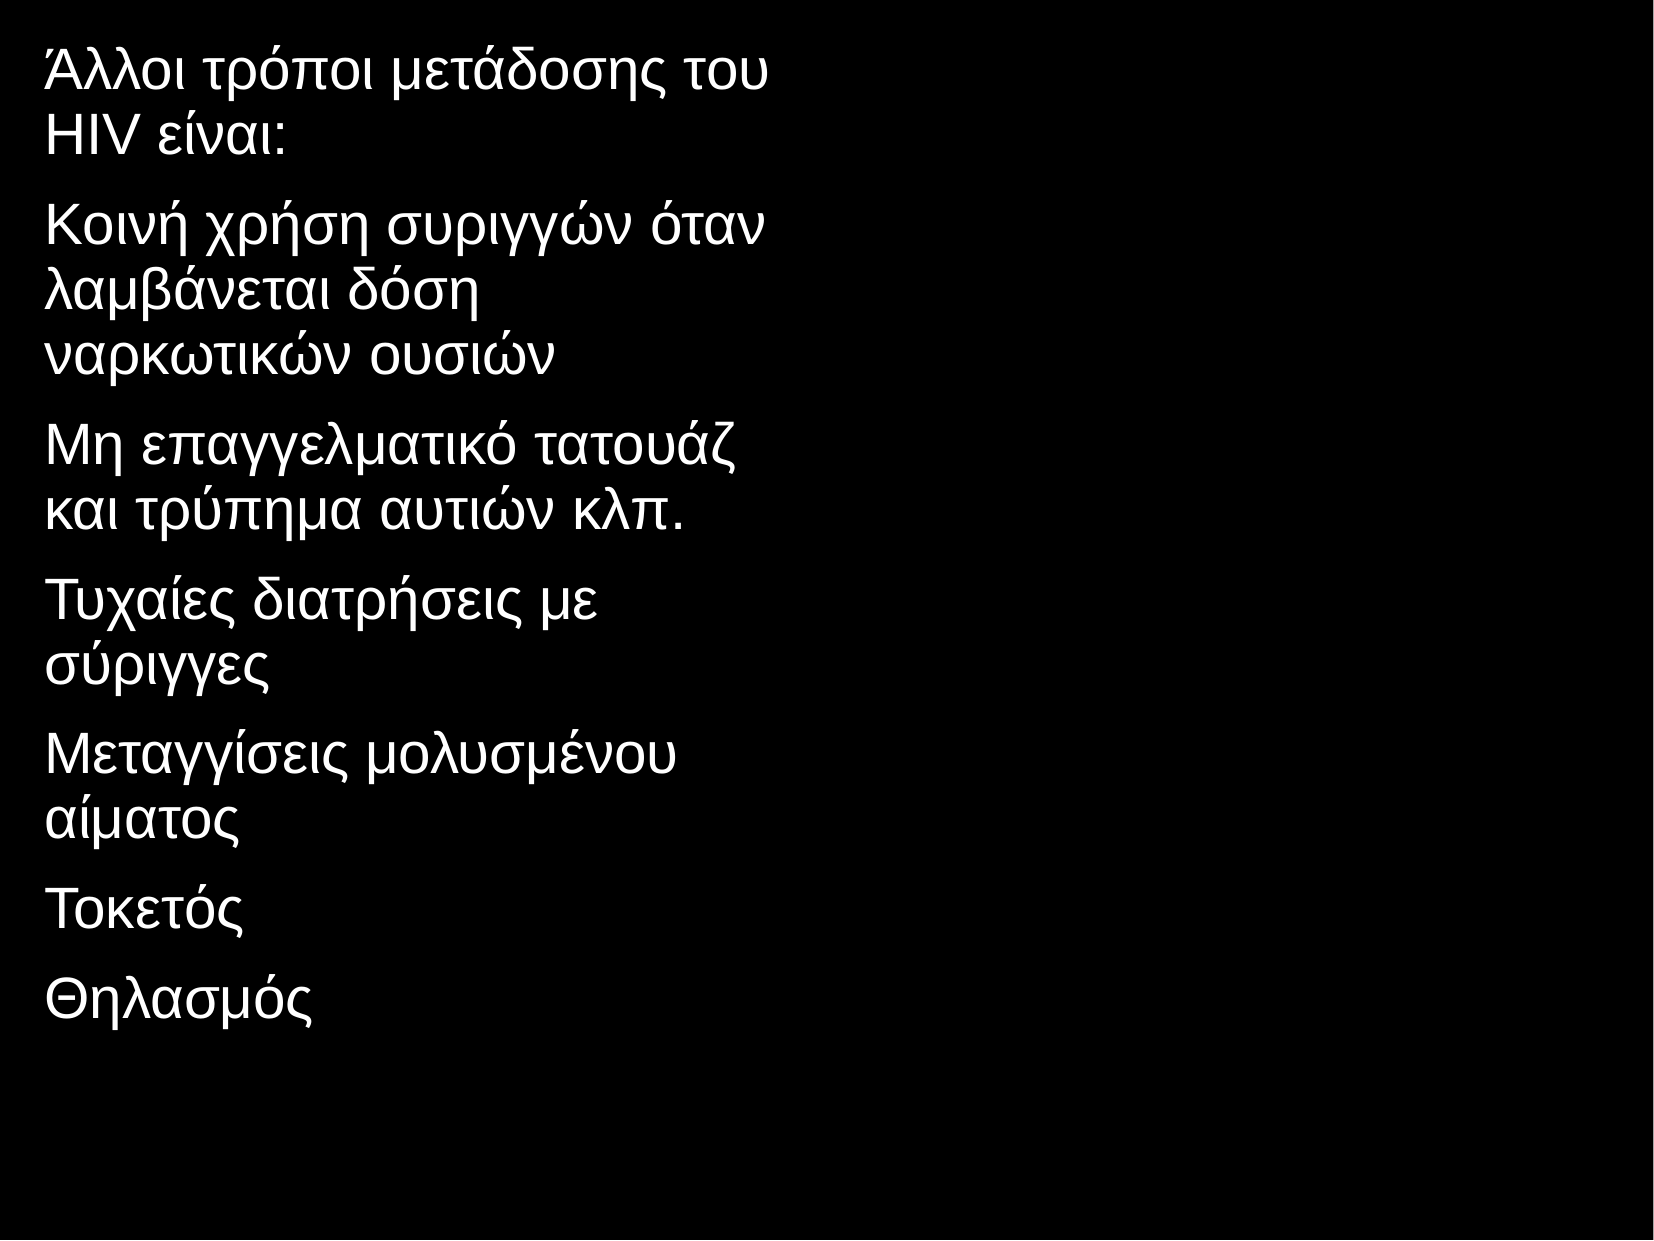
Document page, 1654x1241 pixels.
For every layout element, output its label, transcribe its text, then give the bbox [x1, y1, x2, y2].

text_box Άλλοι τρόποι μετάδοσης του HIV είναι: Κοινή χρήση συριγγών όταν λαμβάνεται δόση ναρκωτικών ουσιών Μη επαγγελματικό τατουάζ και τρύπημα αυτιών κλπ. Τυχαίες διατρήσεις με σύριγγες Μεταγγίσεις μολυσμένου αίματος Τοκετός Θηλασμός [29, 29, 798, 1129]
